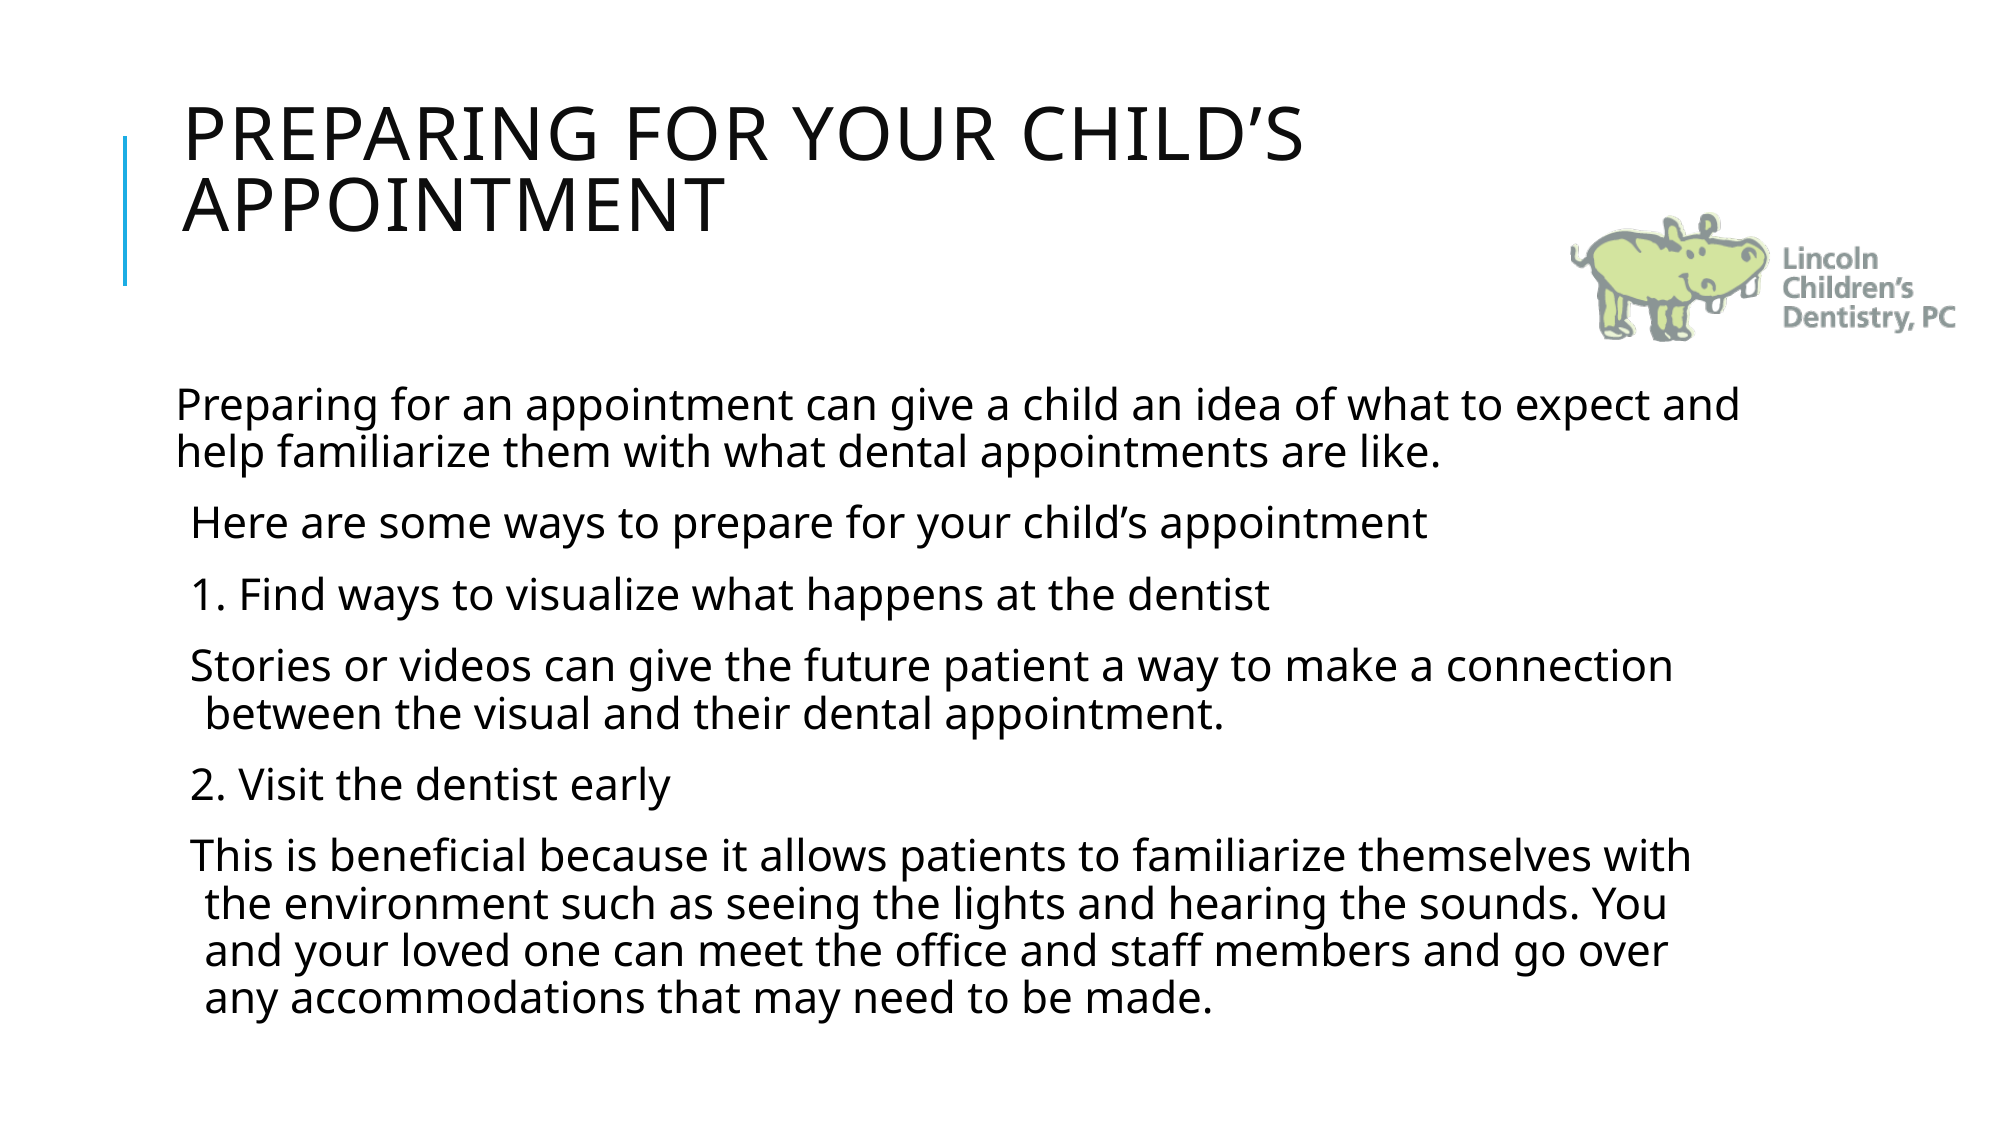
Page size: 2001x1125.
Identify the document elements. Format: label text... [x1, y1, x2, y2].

picture [1569, 212, 1956, 342]
title Preparing for your child’s appointment [168, 96, 1763, 343]
list Preparing for an appointment can give a child an idea of what to expect and help familiarize them with what dental appointments are like. Here are some ways to prepare for your child’s appointment 1. Find ways to visualize what happens at the dentist Stories or videos can give the future patient a way to make a connection between the visual and their dental appointment. 2. Visit the dentist early This is beneficial because it allows patients to familiarize themselves with the environment such as seeing the lights and hearing the sounds. You and your loved one can meet the office and staff members and go over any accommodations that may need to be made. [168, 375, 1763, 1036]
